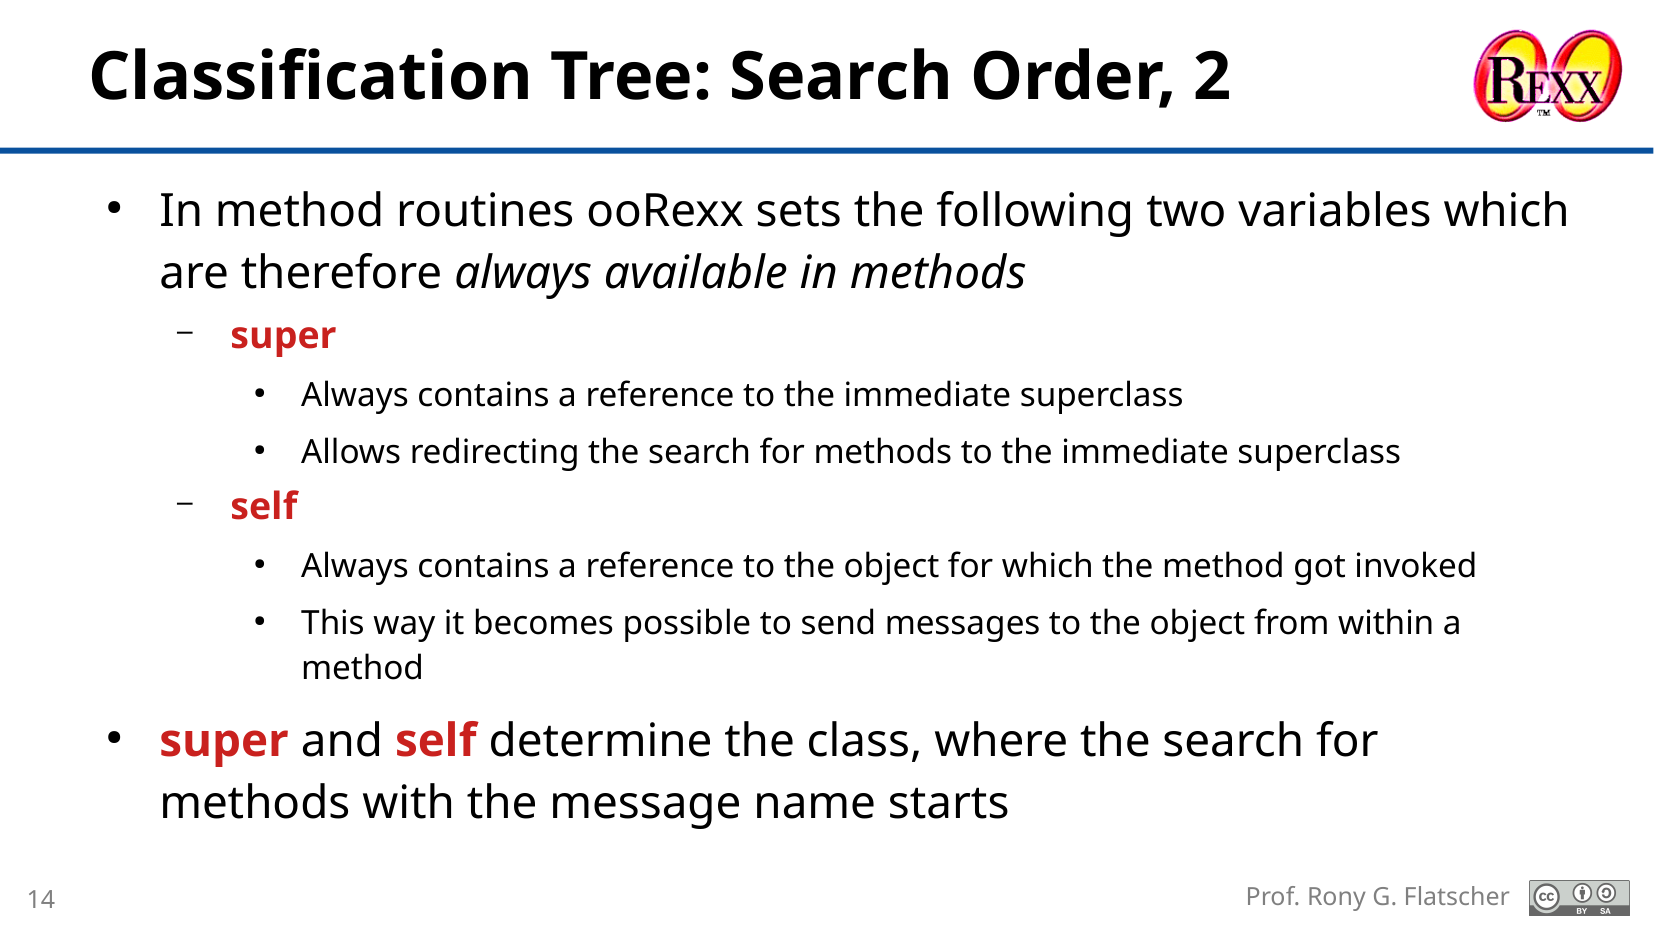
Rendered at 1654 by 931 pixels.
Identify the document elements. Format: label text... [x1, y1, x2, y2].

text_box Array [1529, 880, 1630, 916]
title Classification Tree: Search Order, 2 [29, 0, 1654, 148]
list In method routines ooRexx sets the following two variables which are therefore always available in methods super Always contains a reference to the immediate superclass Allows redirecting the search for methods to the immediate superclass self Always contains a reference to the object for which the method got invoked This way it becomes possible to send messages to the object from within a method super and self determine the class, where the search for methods with the message name starts [88, 177, 1577, 857]
